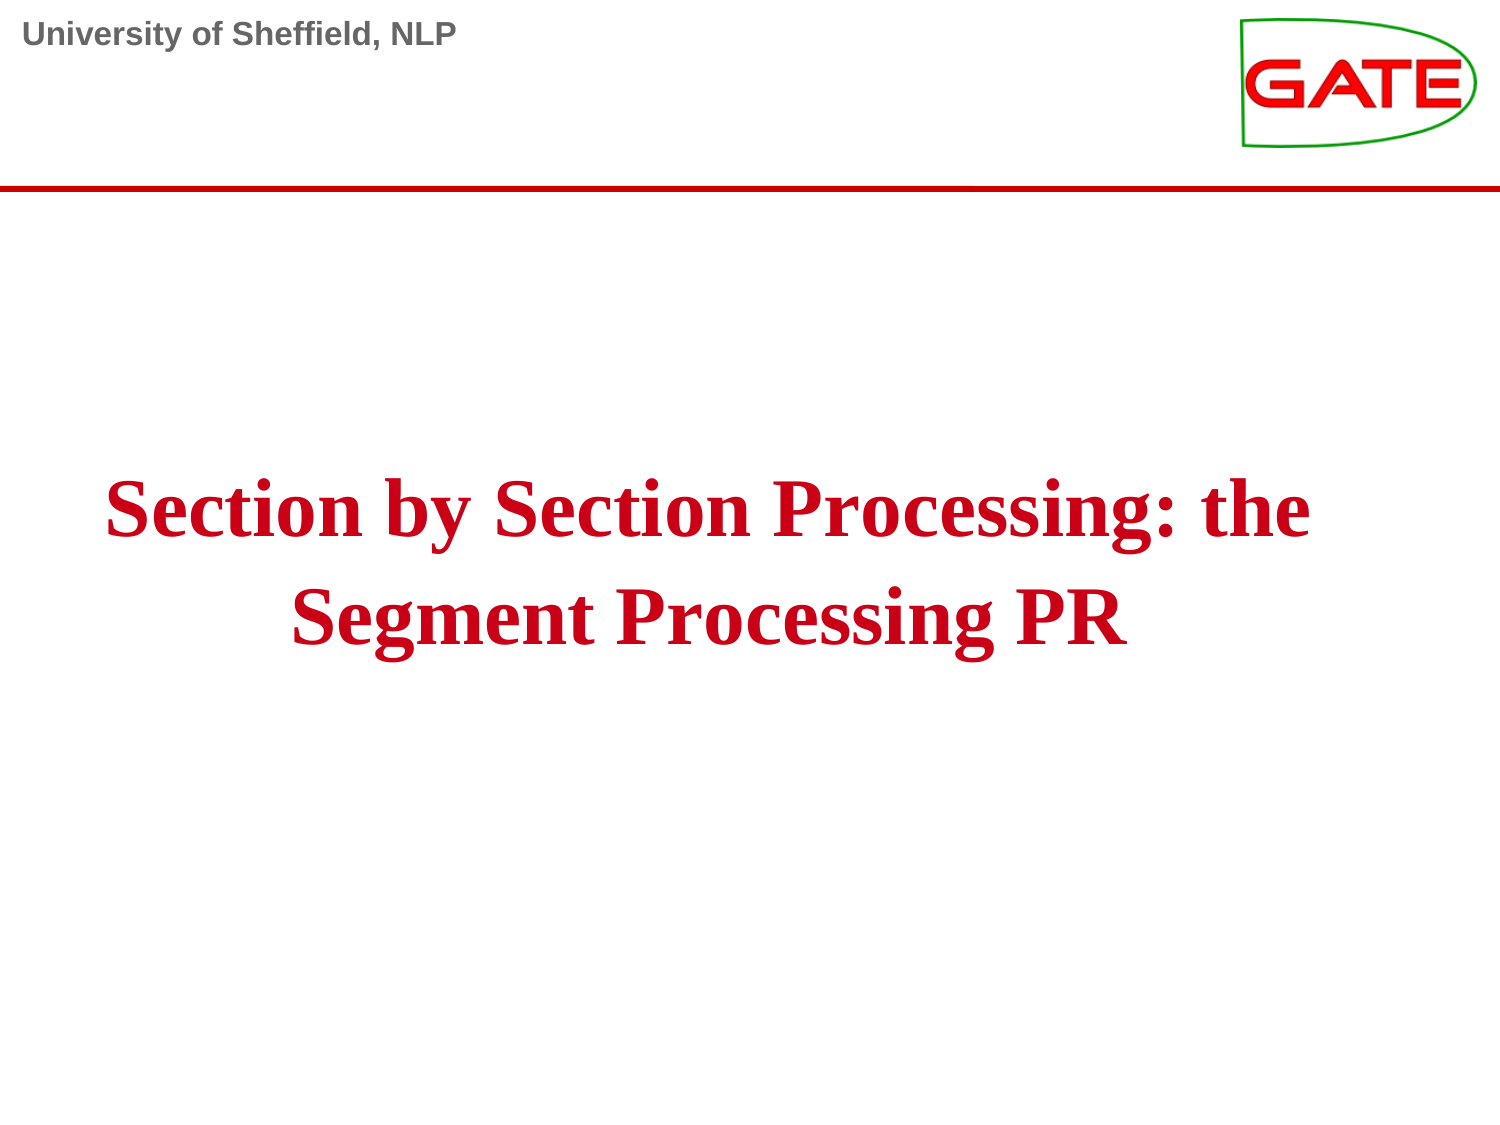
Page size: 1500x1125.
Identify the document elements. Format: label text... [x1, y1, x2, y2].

text_box Section by Section Processing: the Segment Processing PR [37, 7, 1381, 1100]
picture [1381, 18, 1477, 148]
